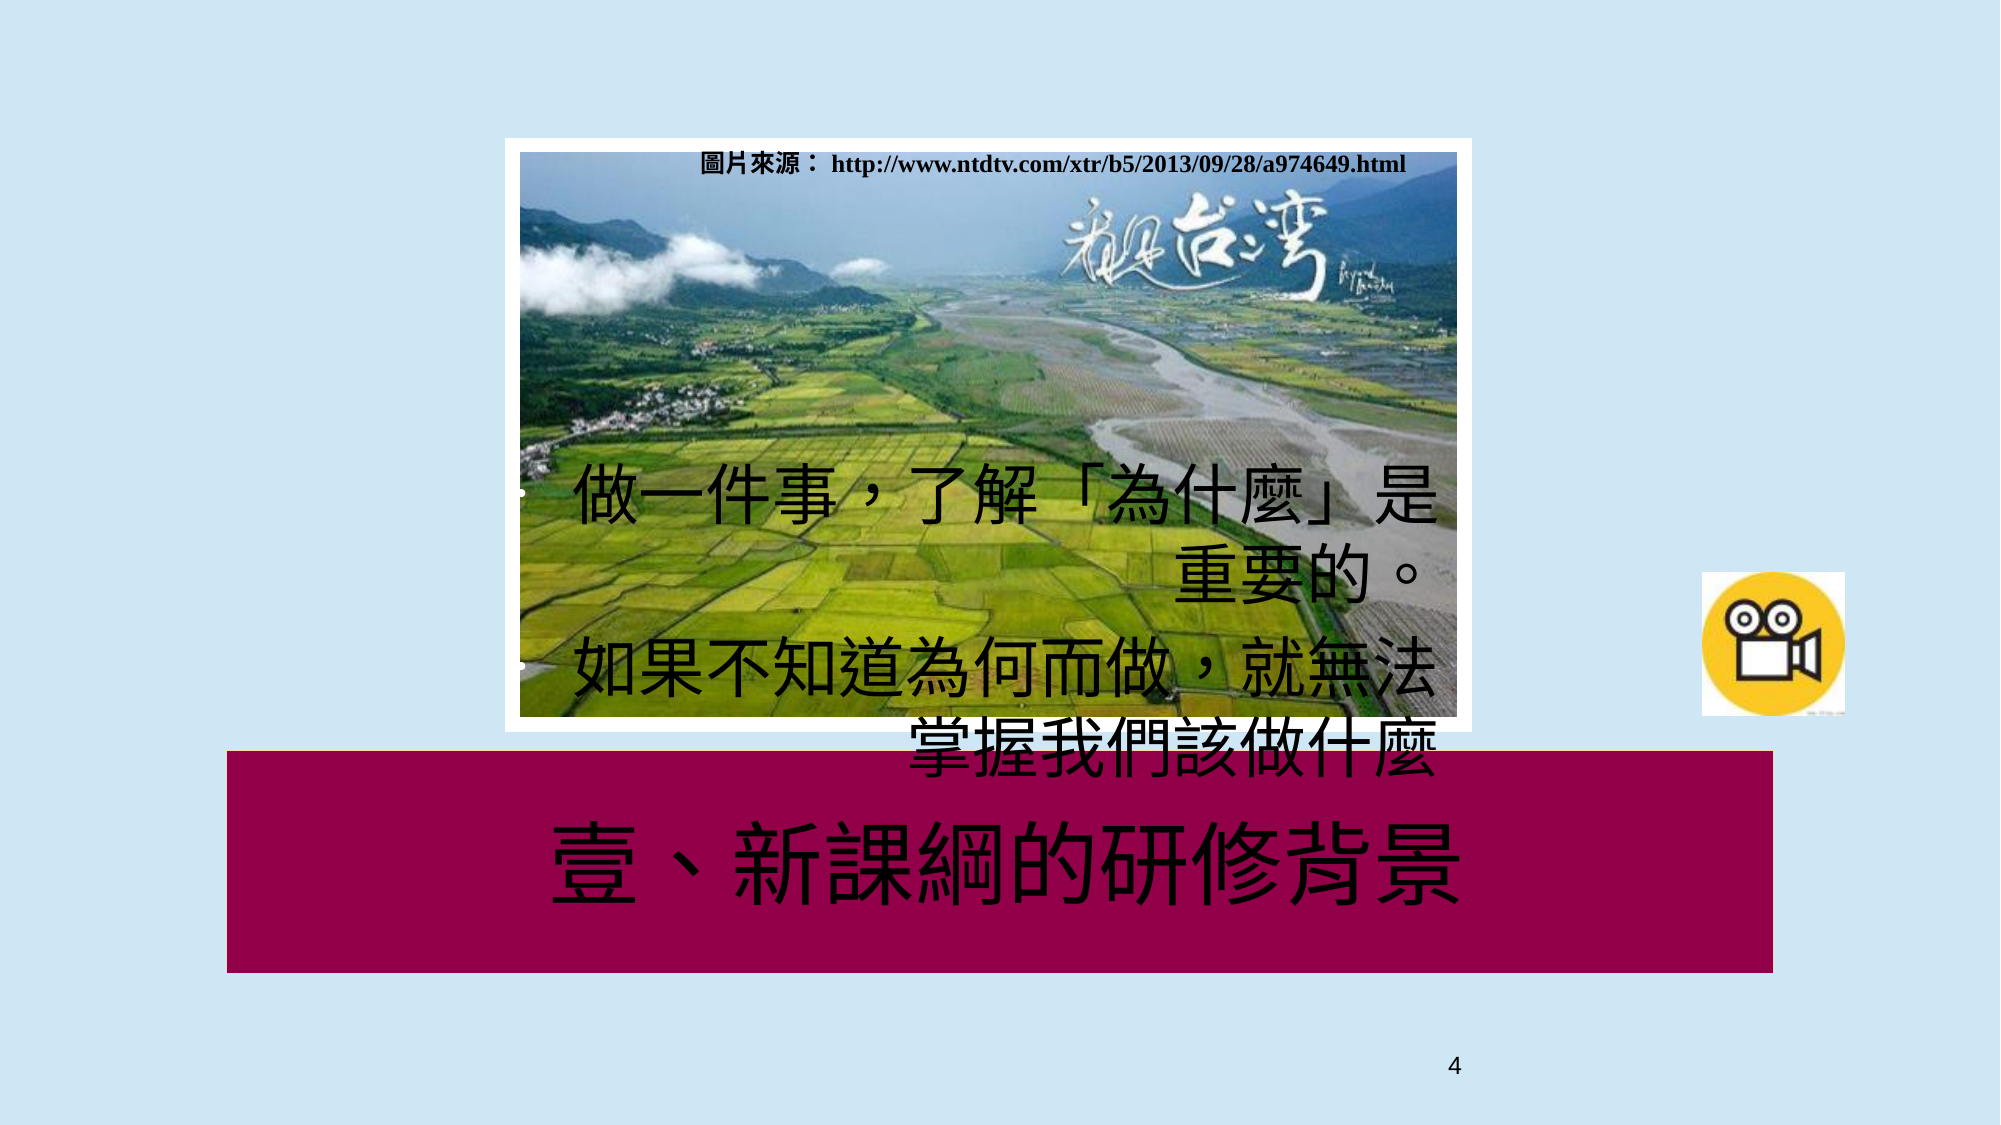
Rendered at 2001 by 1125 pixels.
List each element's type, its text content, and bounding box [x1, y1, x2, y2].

list 做一件事，了解「為什麼」是重要的。 如果不知道為何而做，就無法掌握我們該做什麼 [496, 445, 1455, 692]
picture [519, 152, 1457, 718]
text_box 圖片來源：http://www.ntdtv.com/xtr/b5/2013/09/28/a974649.html [542, 140, 1422, 186]
picture [1702, 572, 1845, 716]
title 壹、新課綱的研修背景 [226, 750, 1774, 974]
slide_number <編號> [1433, 1042, 1900, 1103]
